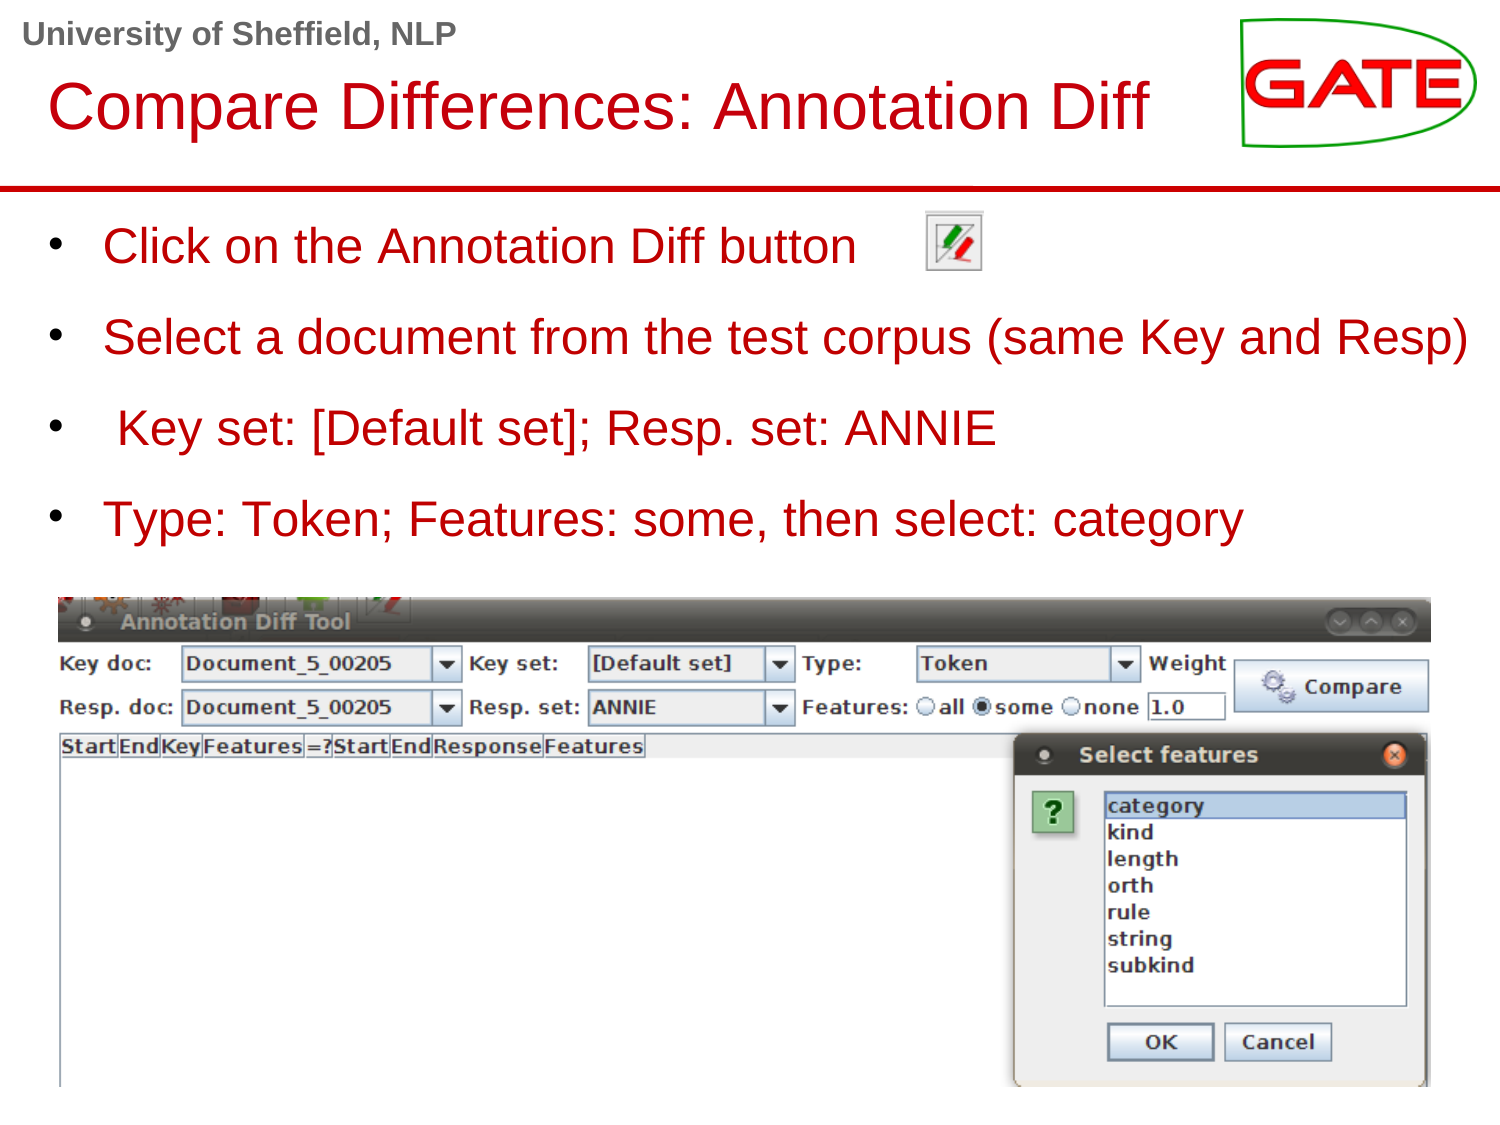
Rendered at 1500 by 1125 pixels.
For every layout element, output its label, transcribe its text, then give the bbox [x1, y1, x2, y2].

text_box Click on the Annotation Diff button Select a document from the test corpus (same Key and Resp) Key set: [Default set]; Resp. set: ANNIE Type: Token; Features: some, then select: category [47, 212, 1500, 1063]
picture [925, 210, 984, 271]
picture [58, 597, 1431, 1087]
picture [1240, 18, 1477, 148]
text_box Compare Differences: Annotation Diff [47, 47, 1267, 168]
